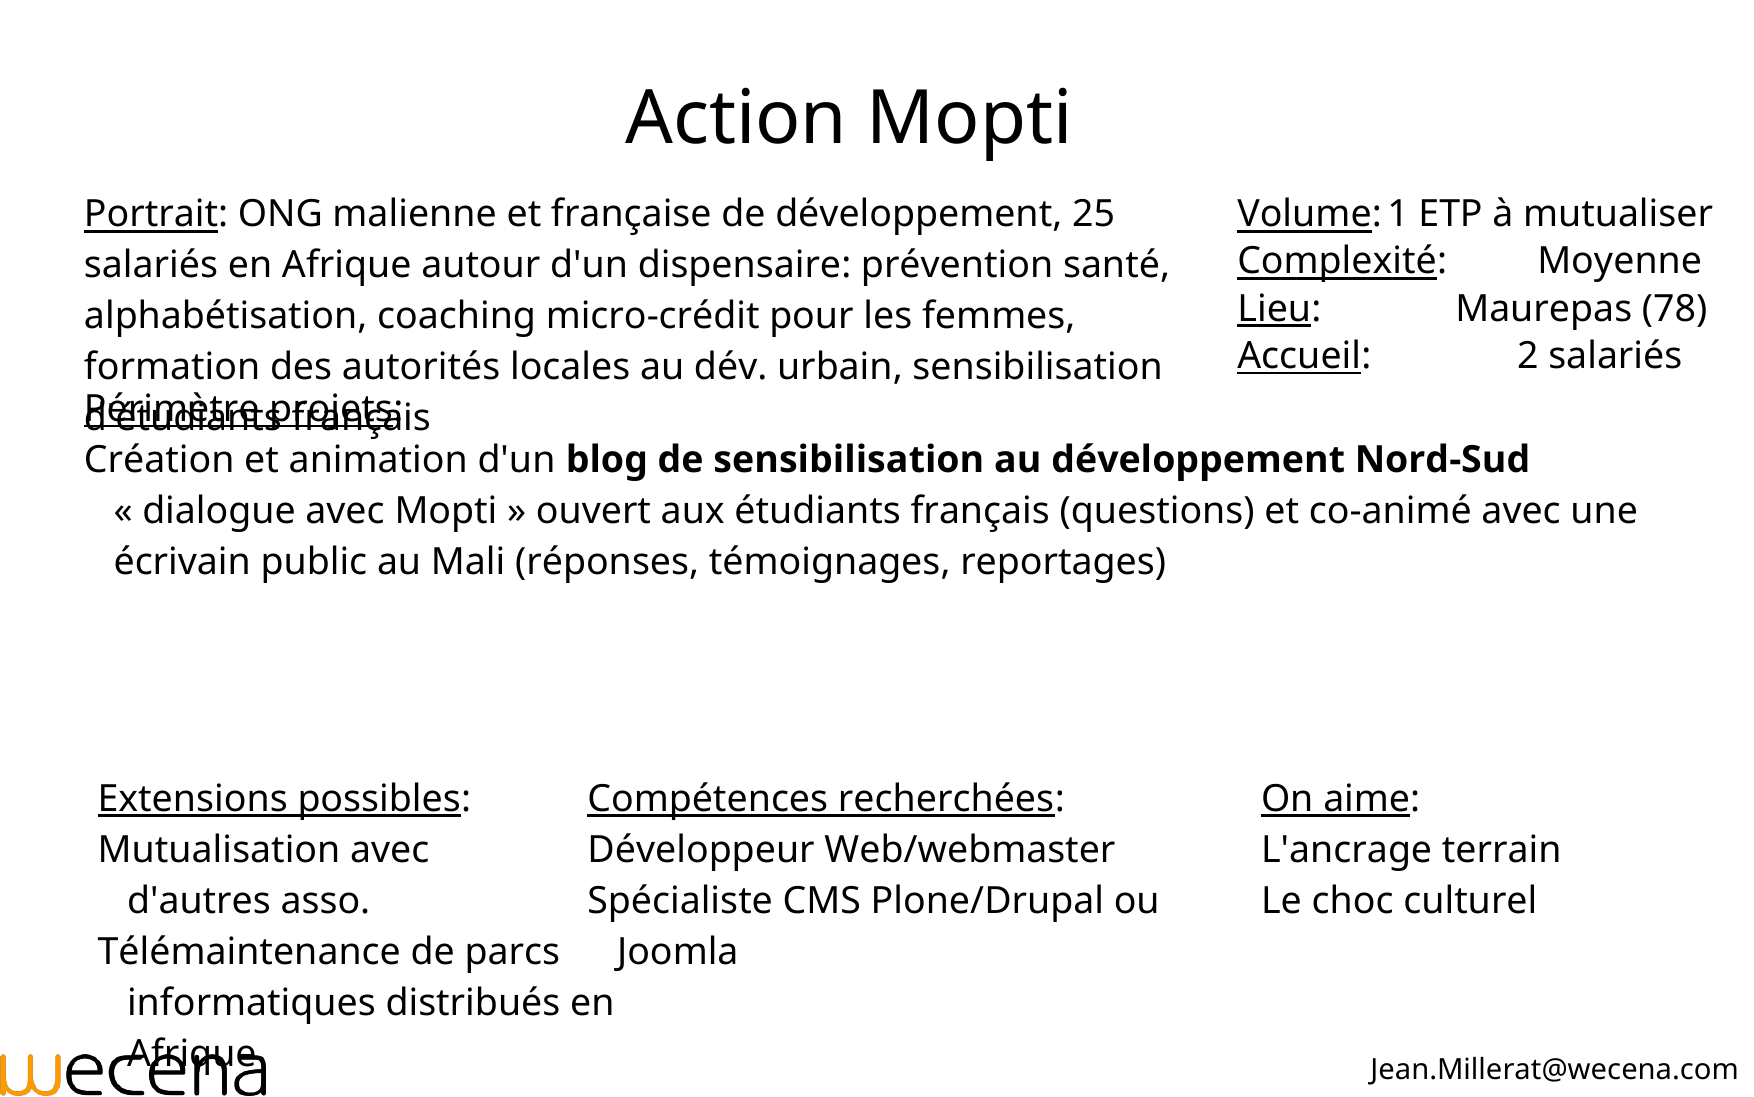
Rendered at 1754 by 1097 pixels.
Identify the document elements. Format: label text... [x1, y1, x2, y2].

picture [218, 1054, 229, 1064]
text_box On aime: L'ancrage terrain Le choc culturel [1246, 764, 1604, 914]
title Action Mopti [103, 51, 1595, 178]
picture [194, 1054, 206, 1064]
text_box Accueil: 2 salariés [1241, 321, 1697, 381]
text_box Complexité: Moyenne [1222, 239, 1699, 287]
text_box Périmètre projets: Création et animation d'un blog de sensibilisation au développement Nord-Sud « dialogue avec Mopti » ouvert aux étudiants français (questions) et co-animé avec une écrivain public au Mali (réponses, témoignages, reportages) [69, 374, 1684, 697]
text_box Lieu: Maurepas (78) [1241, 273, 1713, 334]
text_box Portrait: ONG malienne et française de développement, 25 salariés en Afrique autour d'un dispensaire: prévention santé, alphabétisation, coaching micro-crédit pour les femmes, formation des autorités locales au dév. urbain, sensibilisation d'étudiants français [69, 179, 1241, 374]
picture [0, 1054, 266, 1097]
text_box Extensions possibles: Mutualisation avec d'autres asso. Télémaintenance de parcs informatiques distribués en Afrique [82, 764, 622, 1049]
text_box Compétences recherchées: Développeur Web/webmaster Spécialiste CMS Plone/Drupal ou Joomla [572, 764, 1206, 959]
text_box Volume: 1 ETP à mutualiser [1222, 179, 1703, 239]
